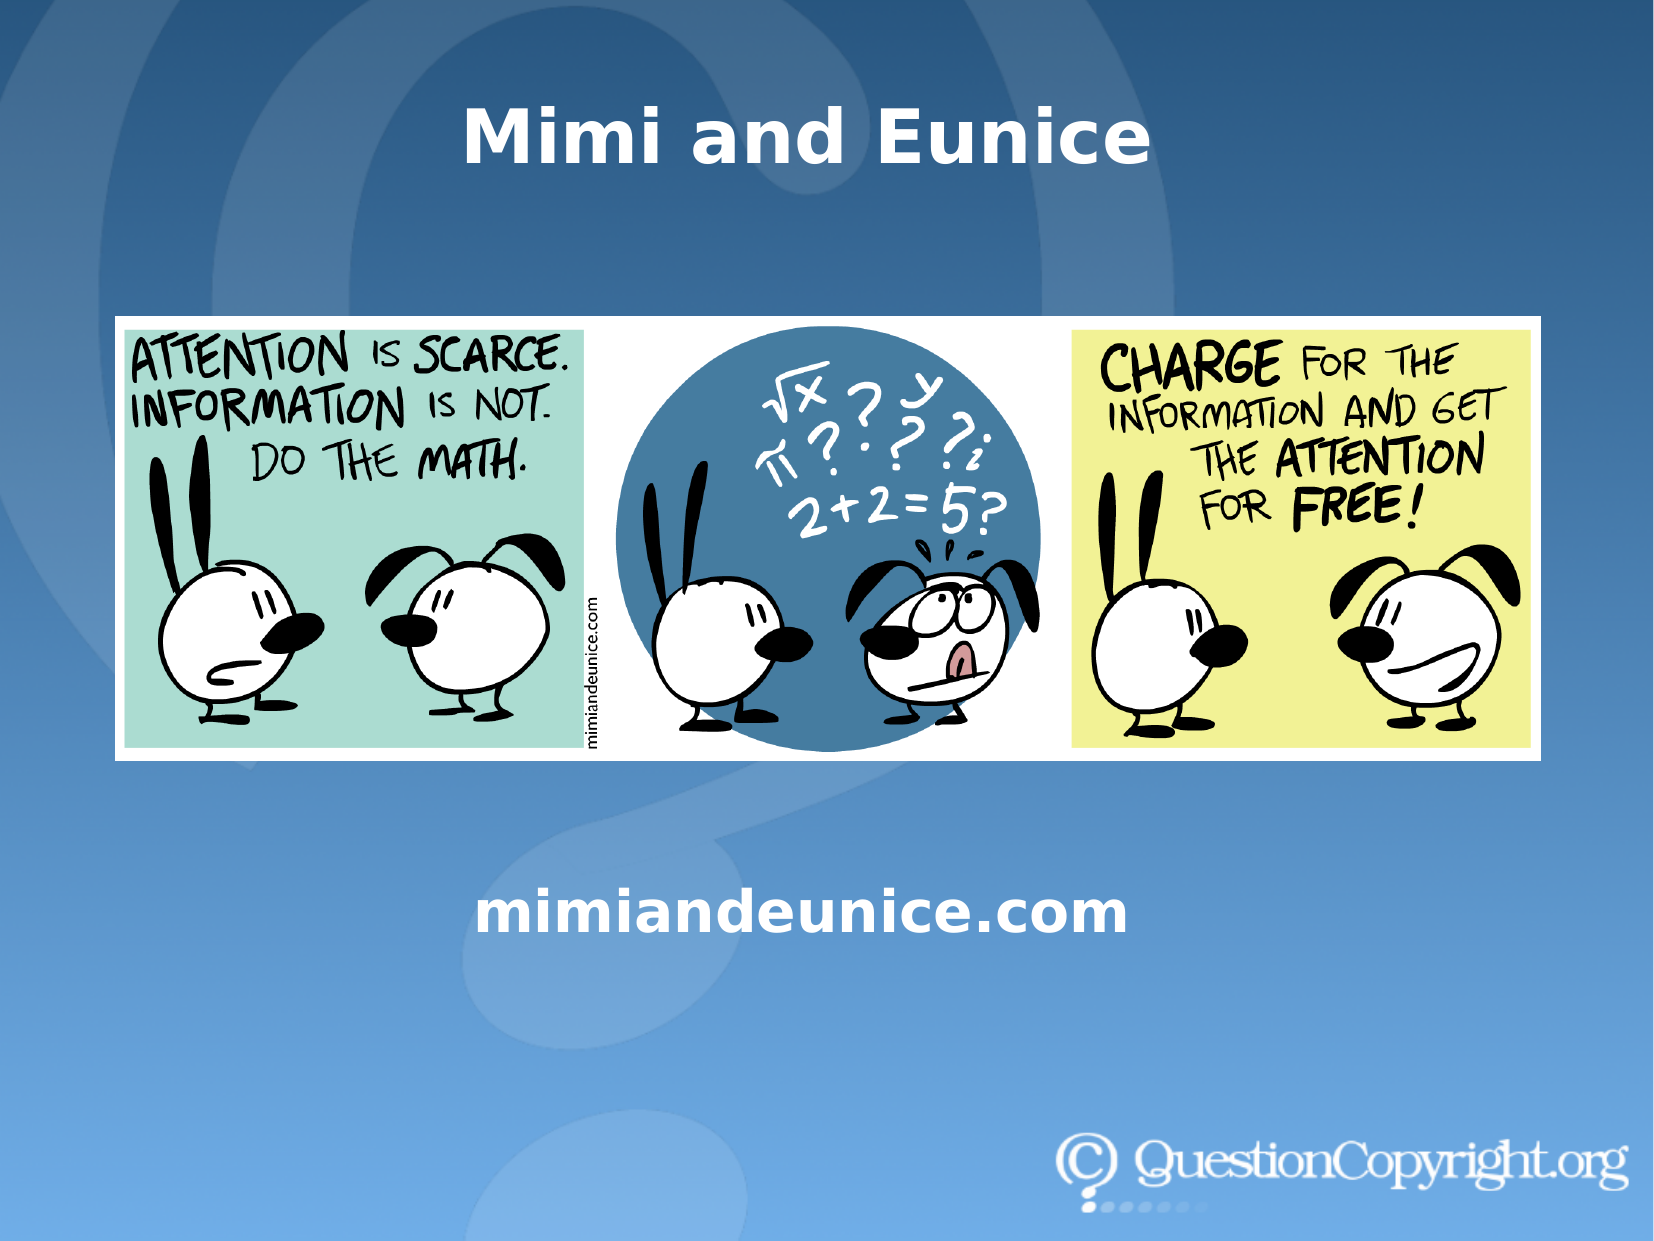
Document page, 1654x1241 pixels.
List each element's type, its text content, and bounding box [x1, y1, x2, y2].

text_box mimiandeunice.com [458, 870, 1147, 954]
picture [0, 0, 1654, 1241]
text_box Mimi and Eunice [445, 87, 1169, 190]
